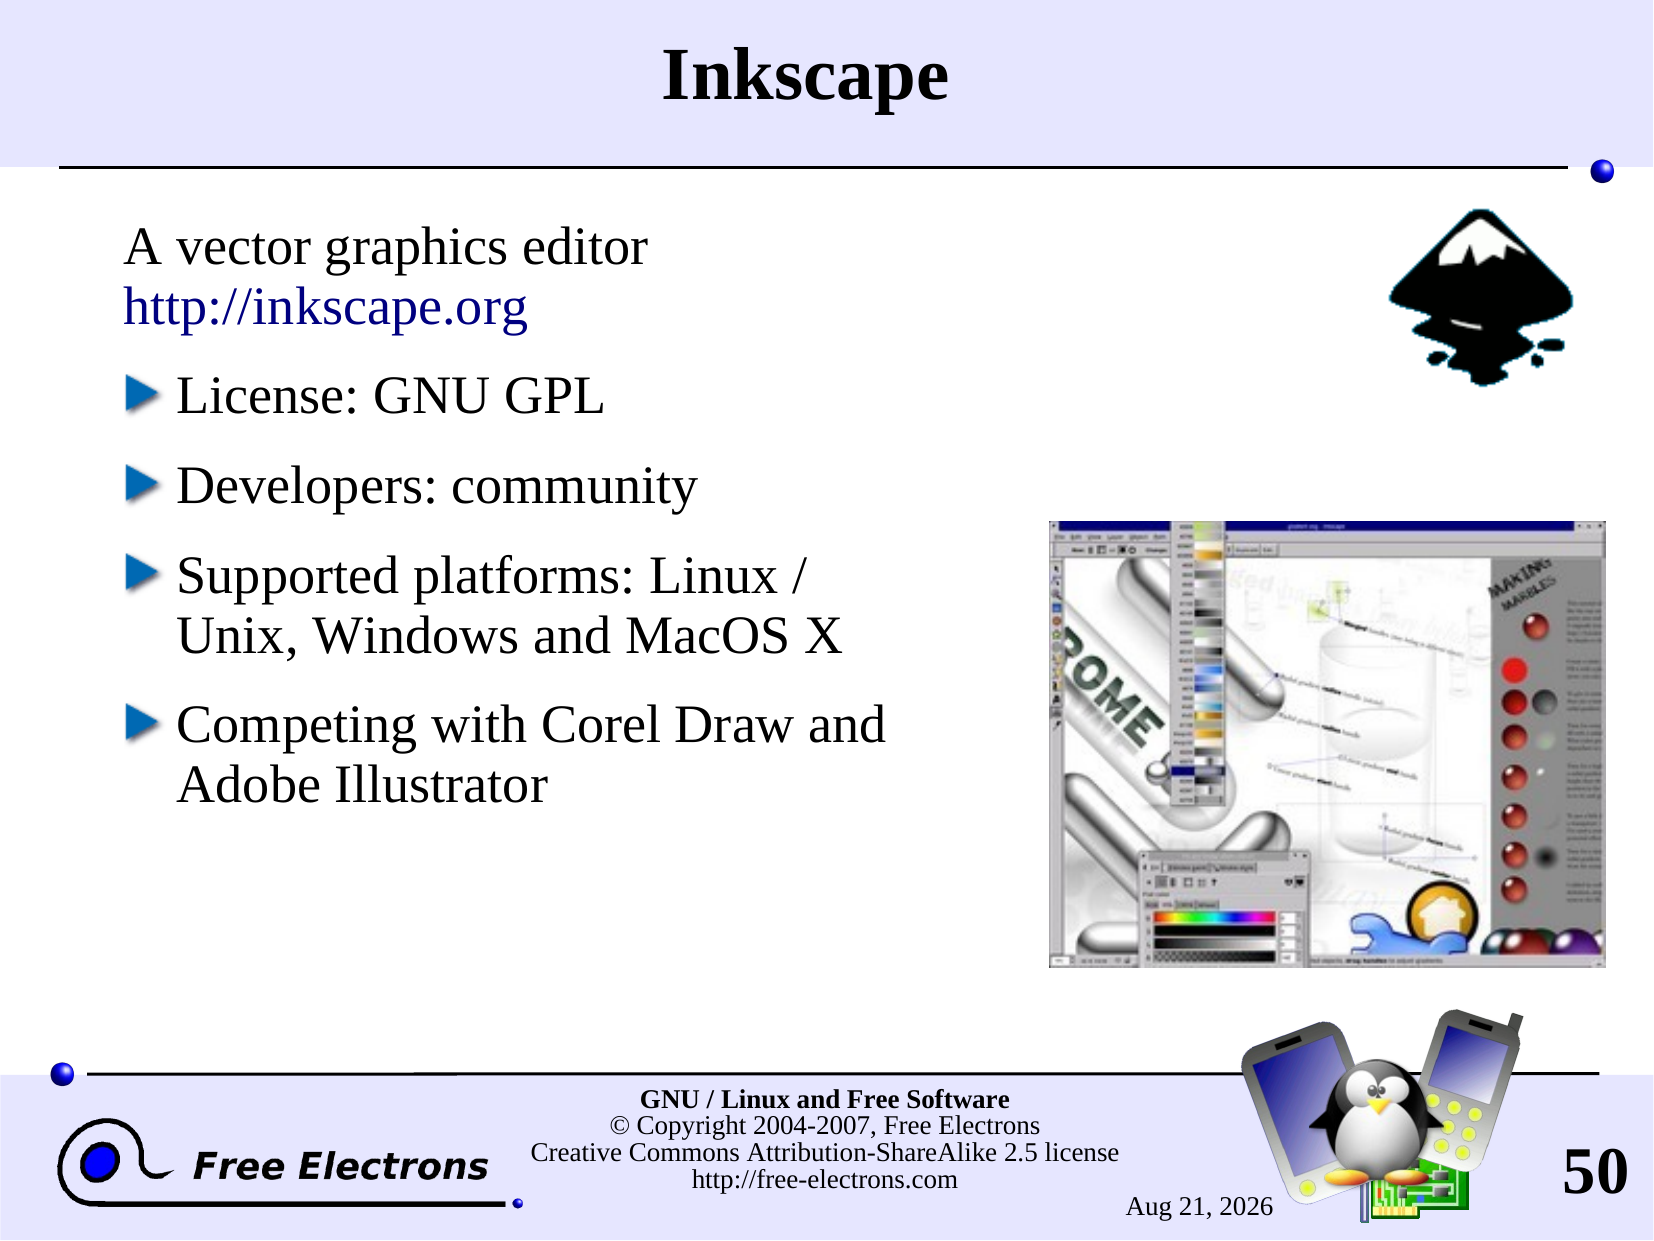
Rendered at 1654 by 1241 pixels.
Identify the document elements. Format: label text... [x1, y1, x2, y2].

title Inkscape [60, 25, 1551, 124]
picture [50, 1107, 527, 1216]
picture [1049, 521, 1606, 968]
picture [1377, 195, 1586, 404]
list A vector graphics editorhttp://inkscape.org License: GNU GPL Developers: community Supported platforms: Linux / Unix, Windows and MacOS X Competing with Corel Draw and Adobe Illustrator [105, 216, 900, 1066]
picture [1225, 983, 1538, 1241]
